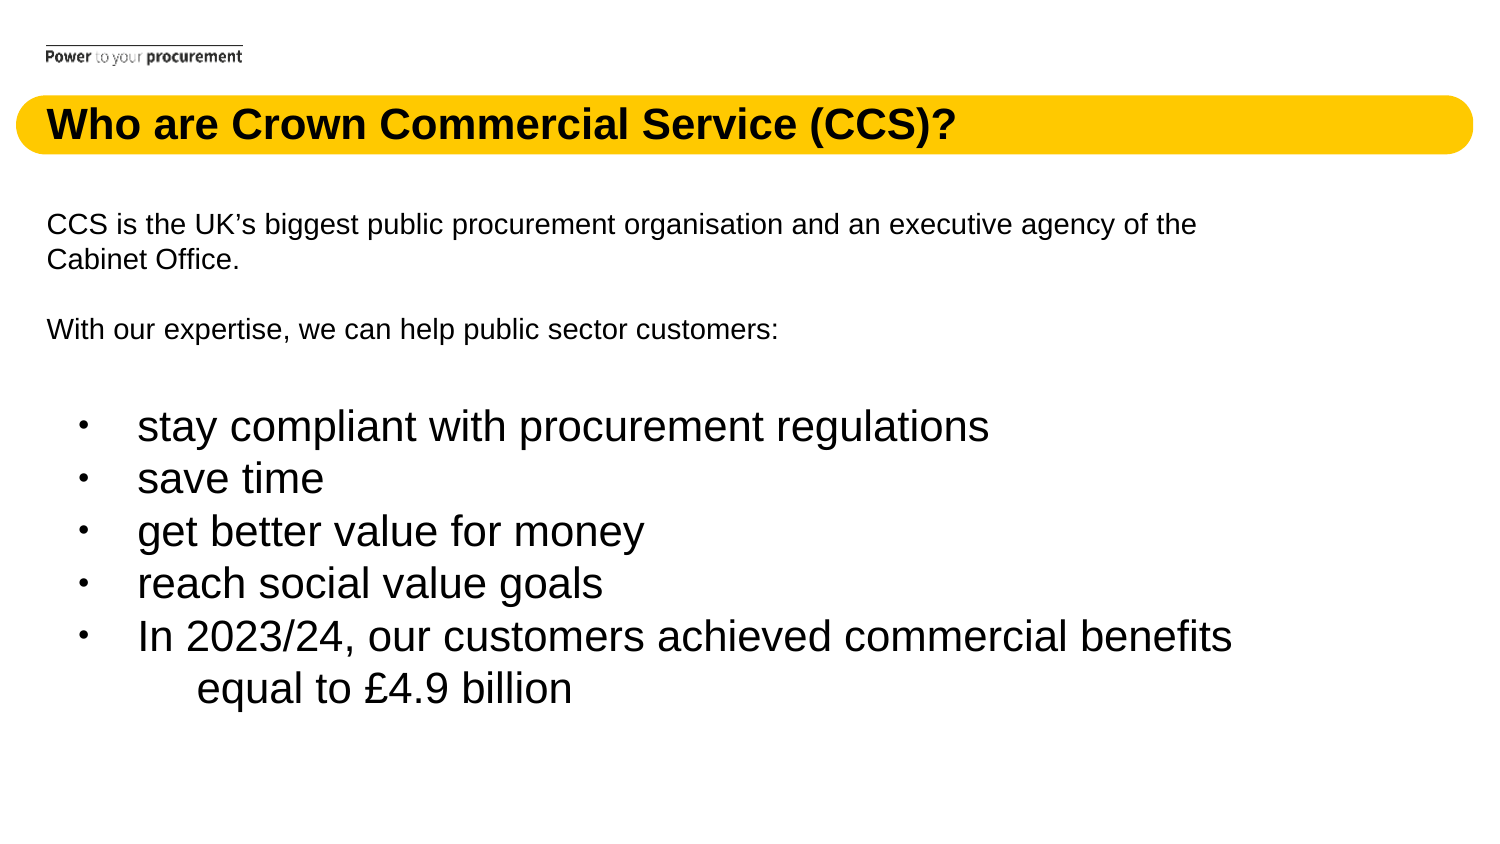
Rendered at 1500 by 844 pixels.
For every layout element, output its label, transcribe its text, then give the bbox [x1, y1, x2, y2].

title CCS is the UK’s biggest public procurement organisation and an executive agency of the Cabinet Office. With our expertise, we can help public sector customers: stay compliant with procurement regulations save time get better value for money reach social value goals In 2023/24, our customers achieved commercial benefits equal to £4.9 billion [46, 205, 1266, 774]
title Who are Crown Commercial Service (CCS)? [46, 95, 1226, 200]
